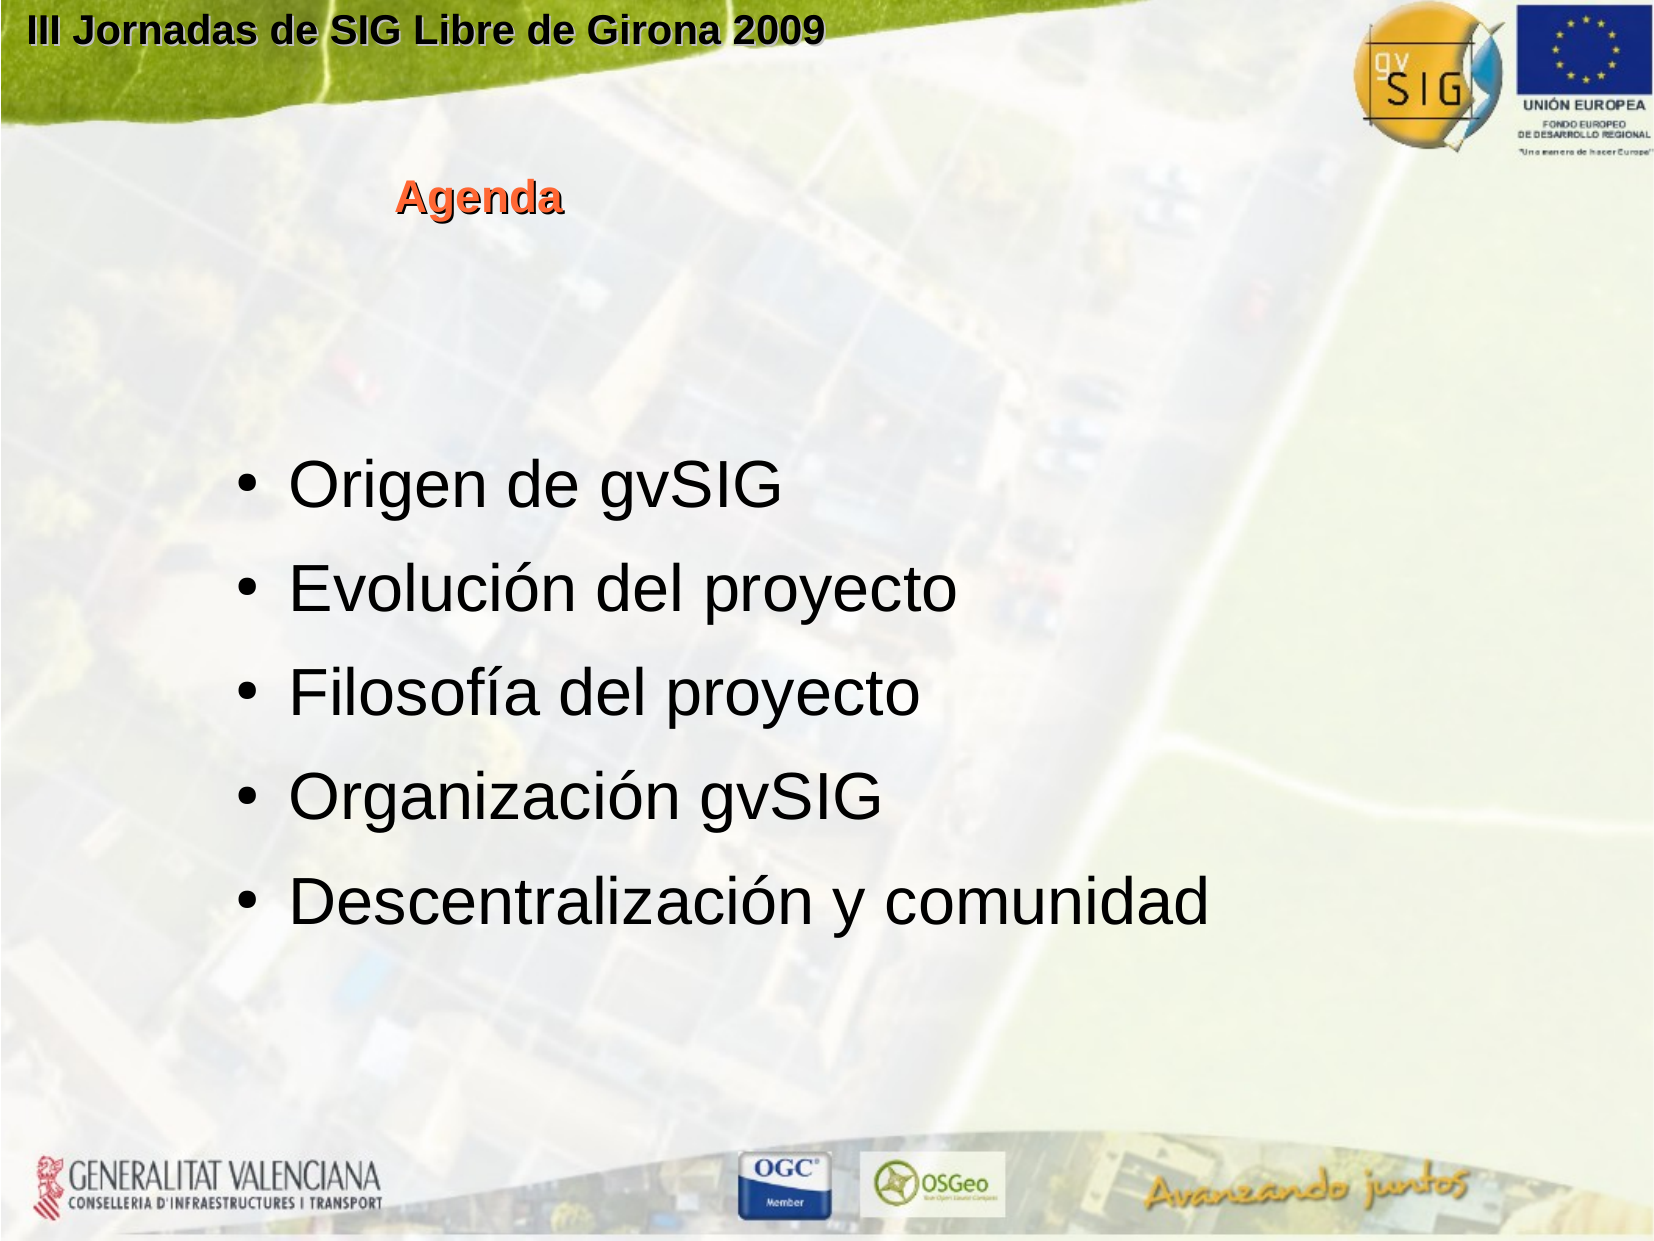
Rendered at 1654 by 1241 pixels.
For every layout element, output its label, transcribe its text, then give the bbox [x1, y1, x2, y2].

text_box Agenda [380, 163, 578, 231]
picture [1, 0, 1654, 1241]
list Origen de gvSIG Evolución del proyecto Filosofía del proyecto Organización gvSIG Descentralización y comunidad [217, 446, 1534, 983]
